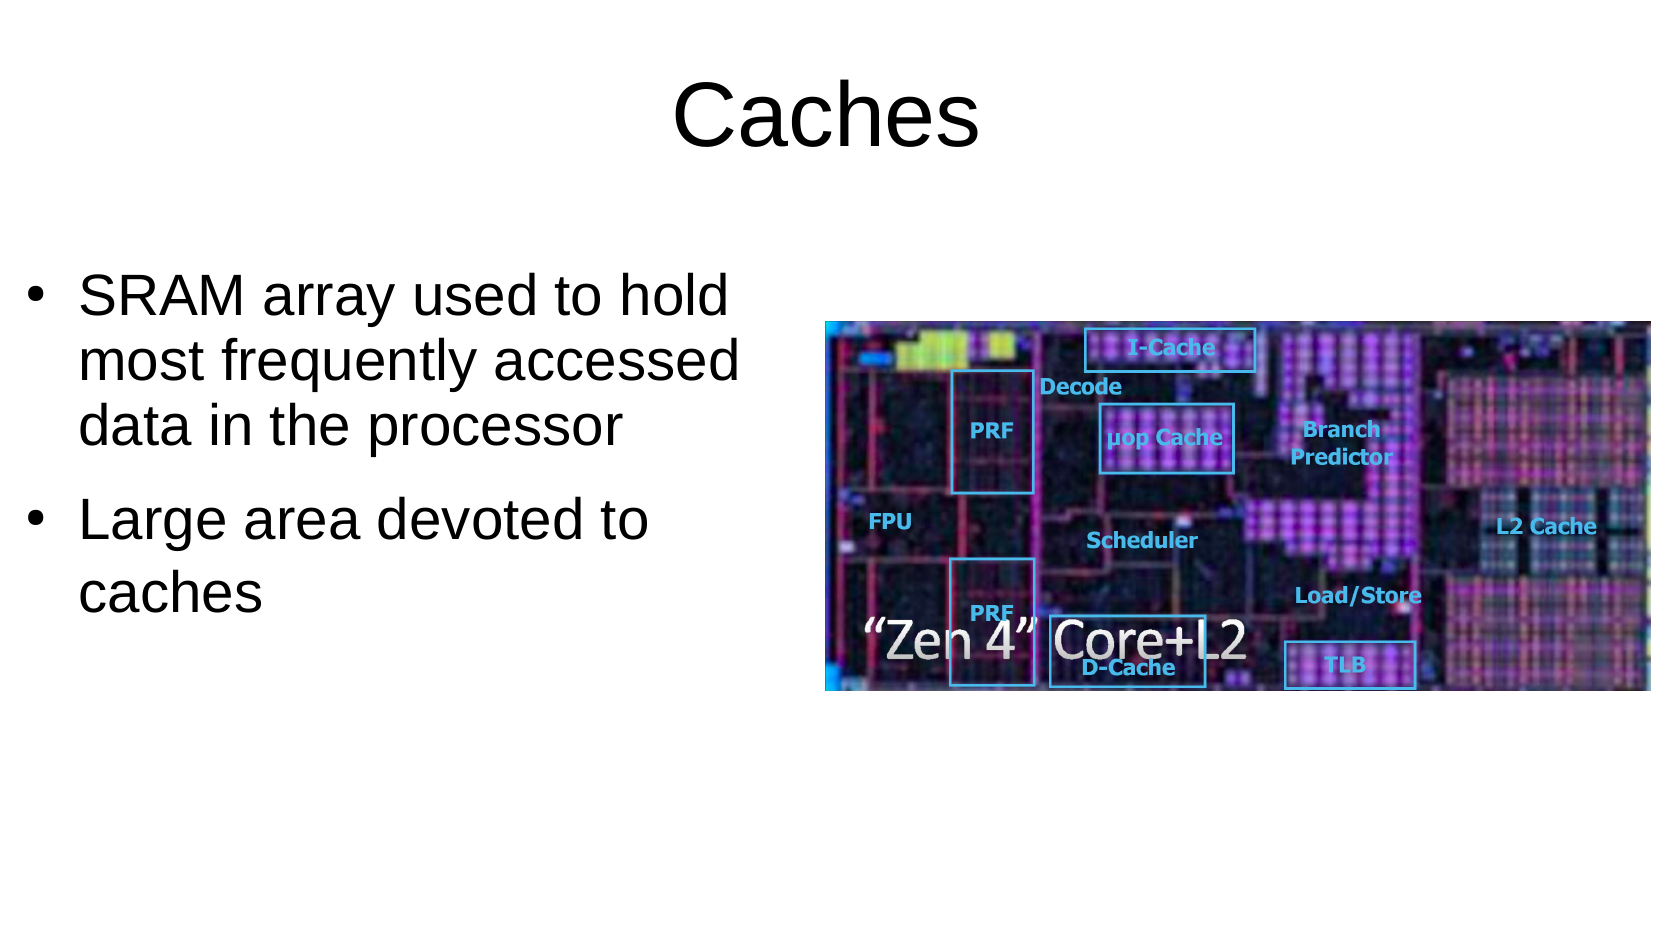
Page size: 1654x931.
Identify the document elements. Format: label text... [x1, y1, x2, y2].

list SRAM array used to hold most frequently accessed data in the processor Large area devoted to caches [7, 262, 788, 802]
picture [825, 321, 1651, 691]
title Caches [82, 37, 1571, 193]
